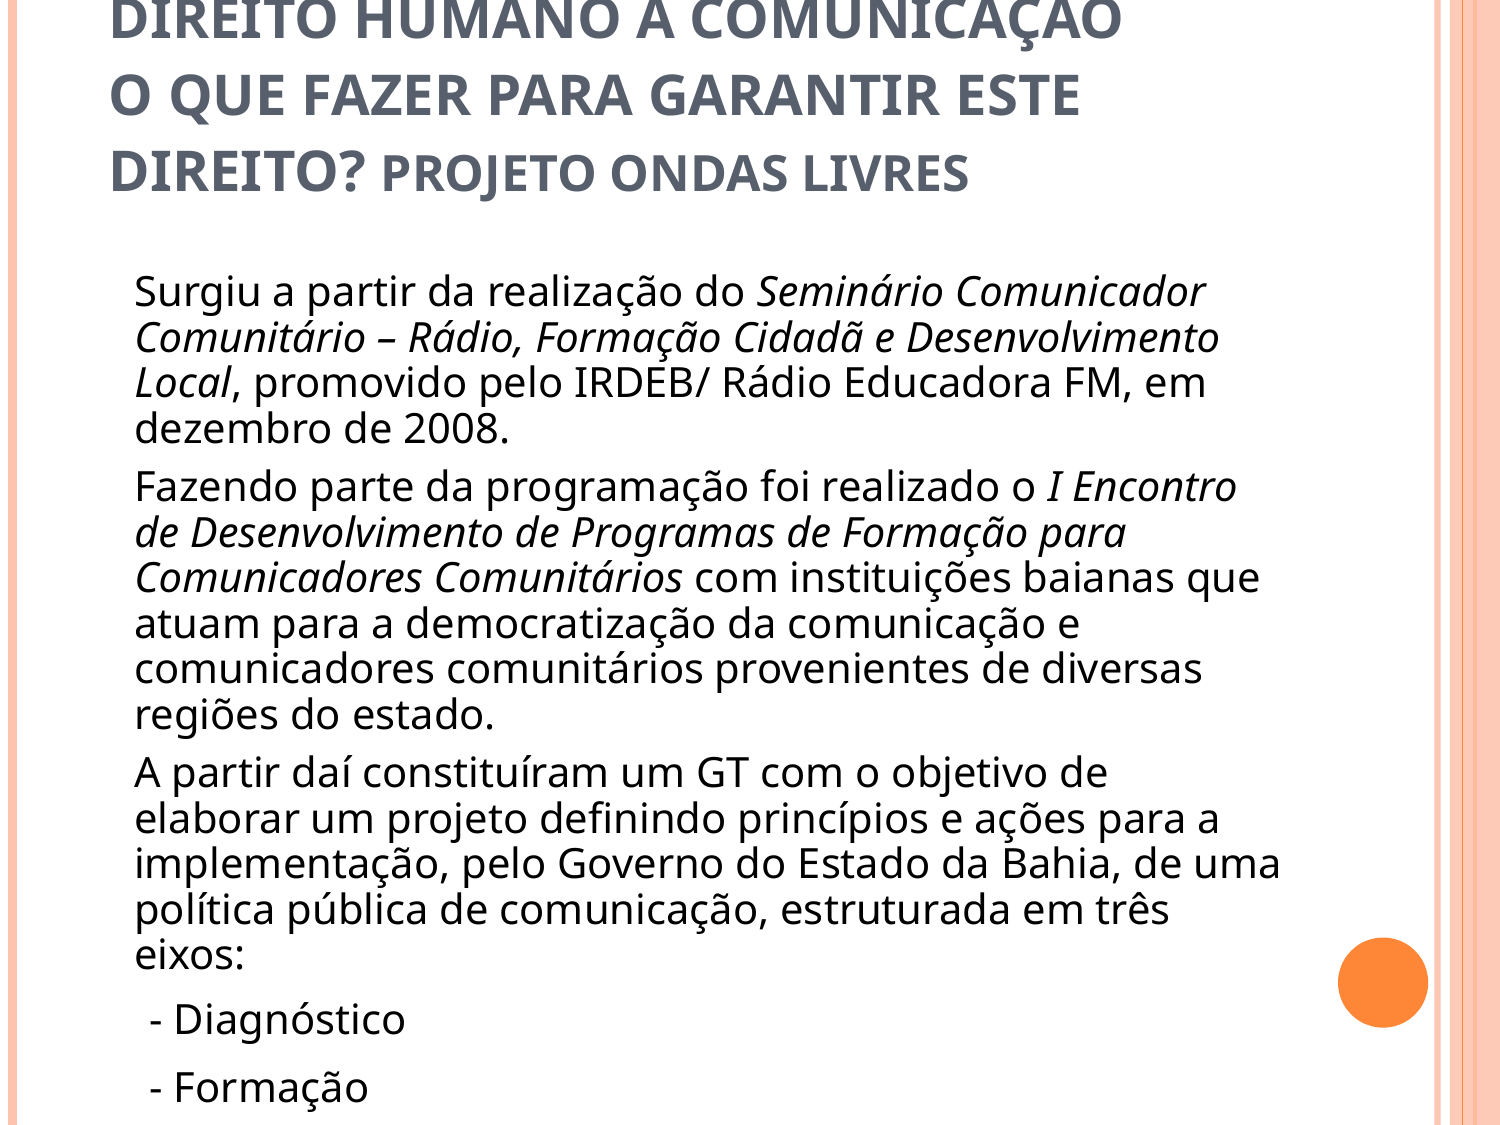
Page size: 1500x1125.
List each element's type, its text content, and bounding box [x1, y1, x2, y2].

list Surgiu a partir da realização do Seminário Comunicador Comunitário – Rádio, Formação Cidadã e Desenvolvimento Local, promovido pelo IRDEB/ Rádio Educadora FM, em dezembro de 2008. Fazendo parte da programação foi realizado o I Encontro de Desenvolvimento de Programas de Formação para Comunicadores Comunitários com instituições baianas que atuam para a democratização da comunicação e comunicadores comunitários provenientes de diversas regiões do estado. A partir daí constituíram um GT com o objetivo de elaborar um projeto definindo princípios e ações para a implementação, pelo Governo do Estado da Bahia, de uma política pública de comunicação, estruturada em três eixos: - Diagnóstico - Formação - Incentivo à produção e difusão [74, 262, 1300, 1124]
title DIREITO HUMANO À COMUNICAÇÃO O QUE FAZER PARA GARANTIR ESTE DIREITO? PROJETO ONDAS LIVRES [93, 0, 1319, 293]
